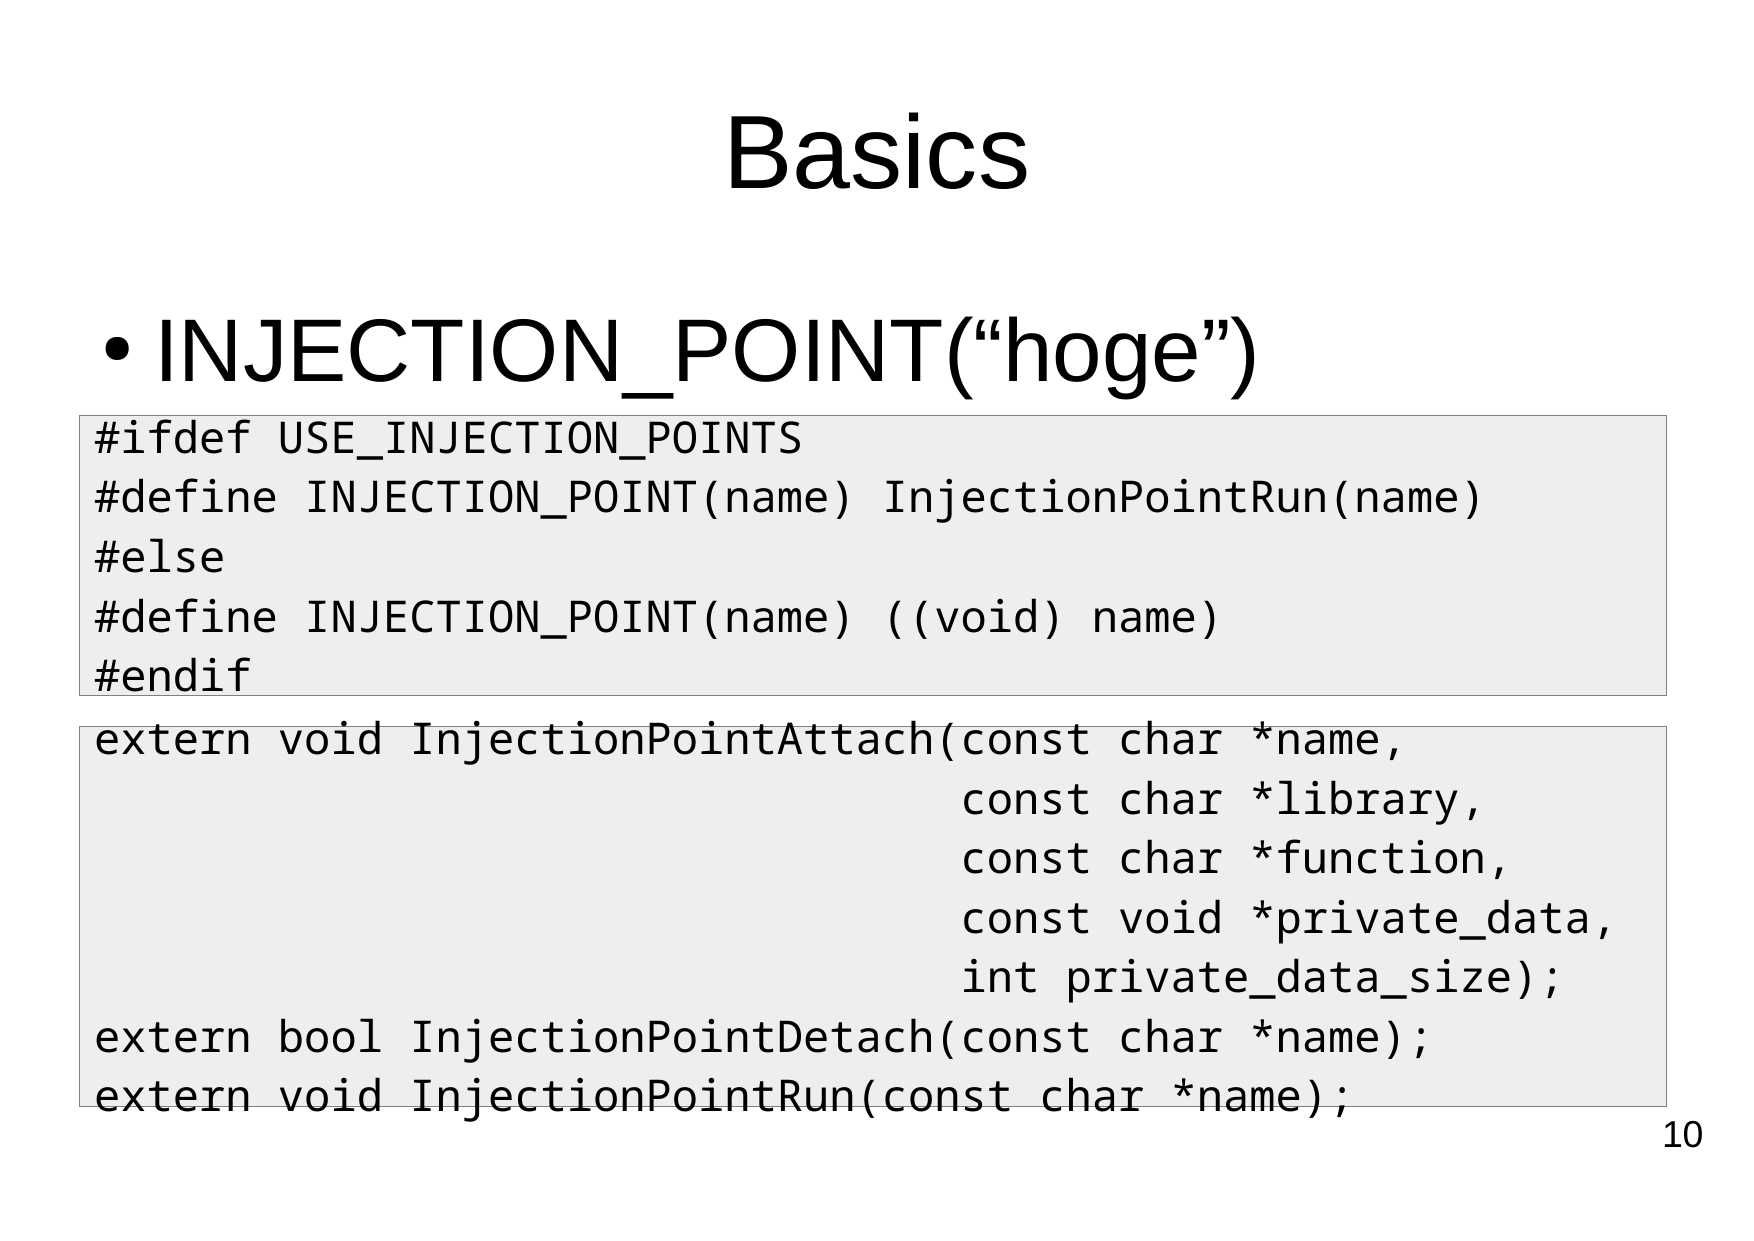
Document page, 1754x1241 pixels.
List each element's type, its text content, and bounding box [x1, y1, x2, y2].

title Basics [87, 49, 1667, 257]
text_box extern void InjectionPointAttach(const char *name, const char *library, const char *function, const void *private_data, int private_data_size); extern bool InjectionPointDetach(const char *name); extern void InjectionPointRun(const char *name); [79, 726, 1667, 1107]
list INJECTION_POINT(“hoge”) [83, 300, 1662, 451]
text_box #ifdef USE_INJECTION_POINTS #define INJECTION_POINT(name) InjectionPointRun(name) #else #define INJECTION_POINT(name) ((void) name) #endif [79, 415, 1667, 696]
text_box <number> [1447, 1106, 1719, 1201]
